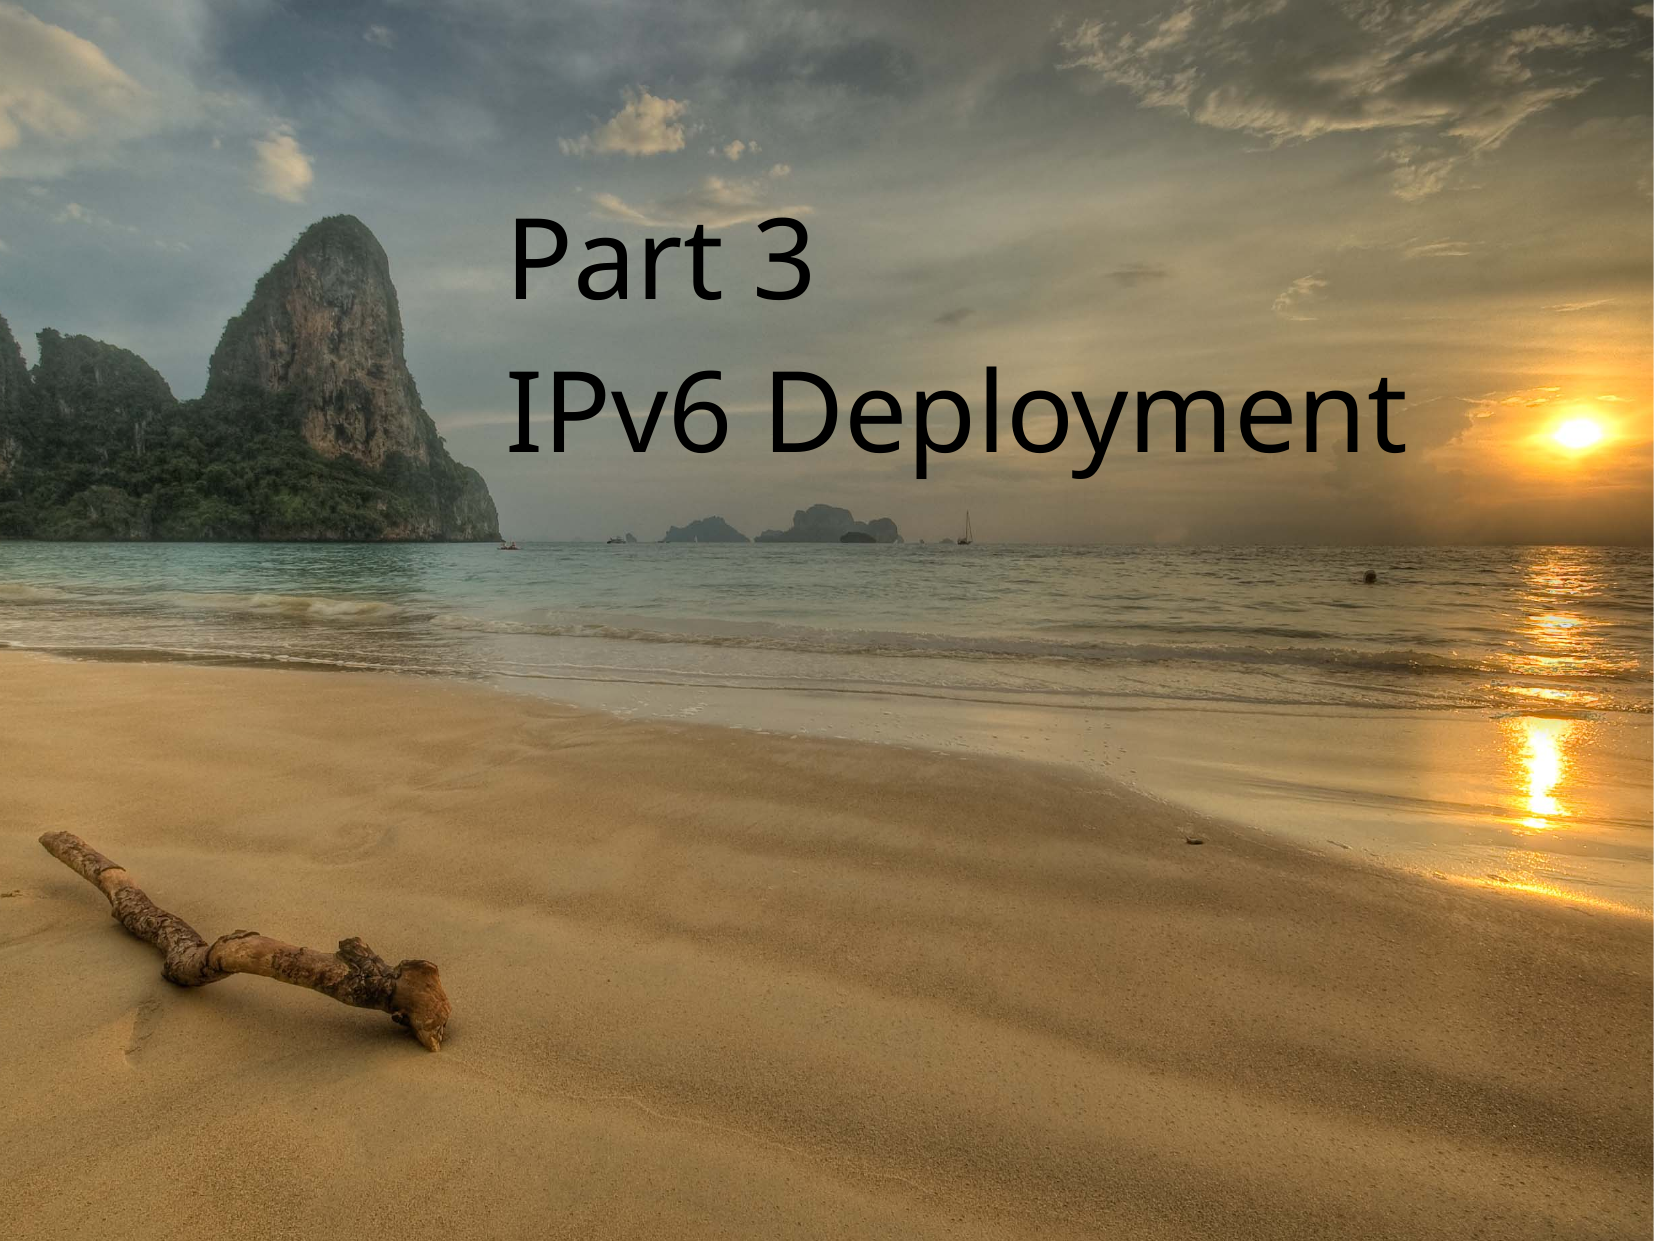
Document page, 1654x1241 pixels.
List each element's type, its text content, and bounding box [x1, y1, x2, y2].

title Part 3 IPv6 Deployment [505, 0, 1592, 665]
picture [0, 0, 1654, 1241]
